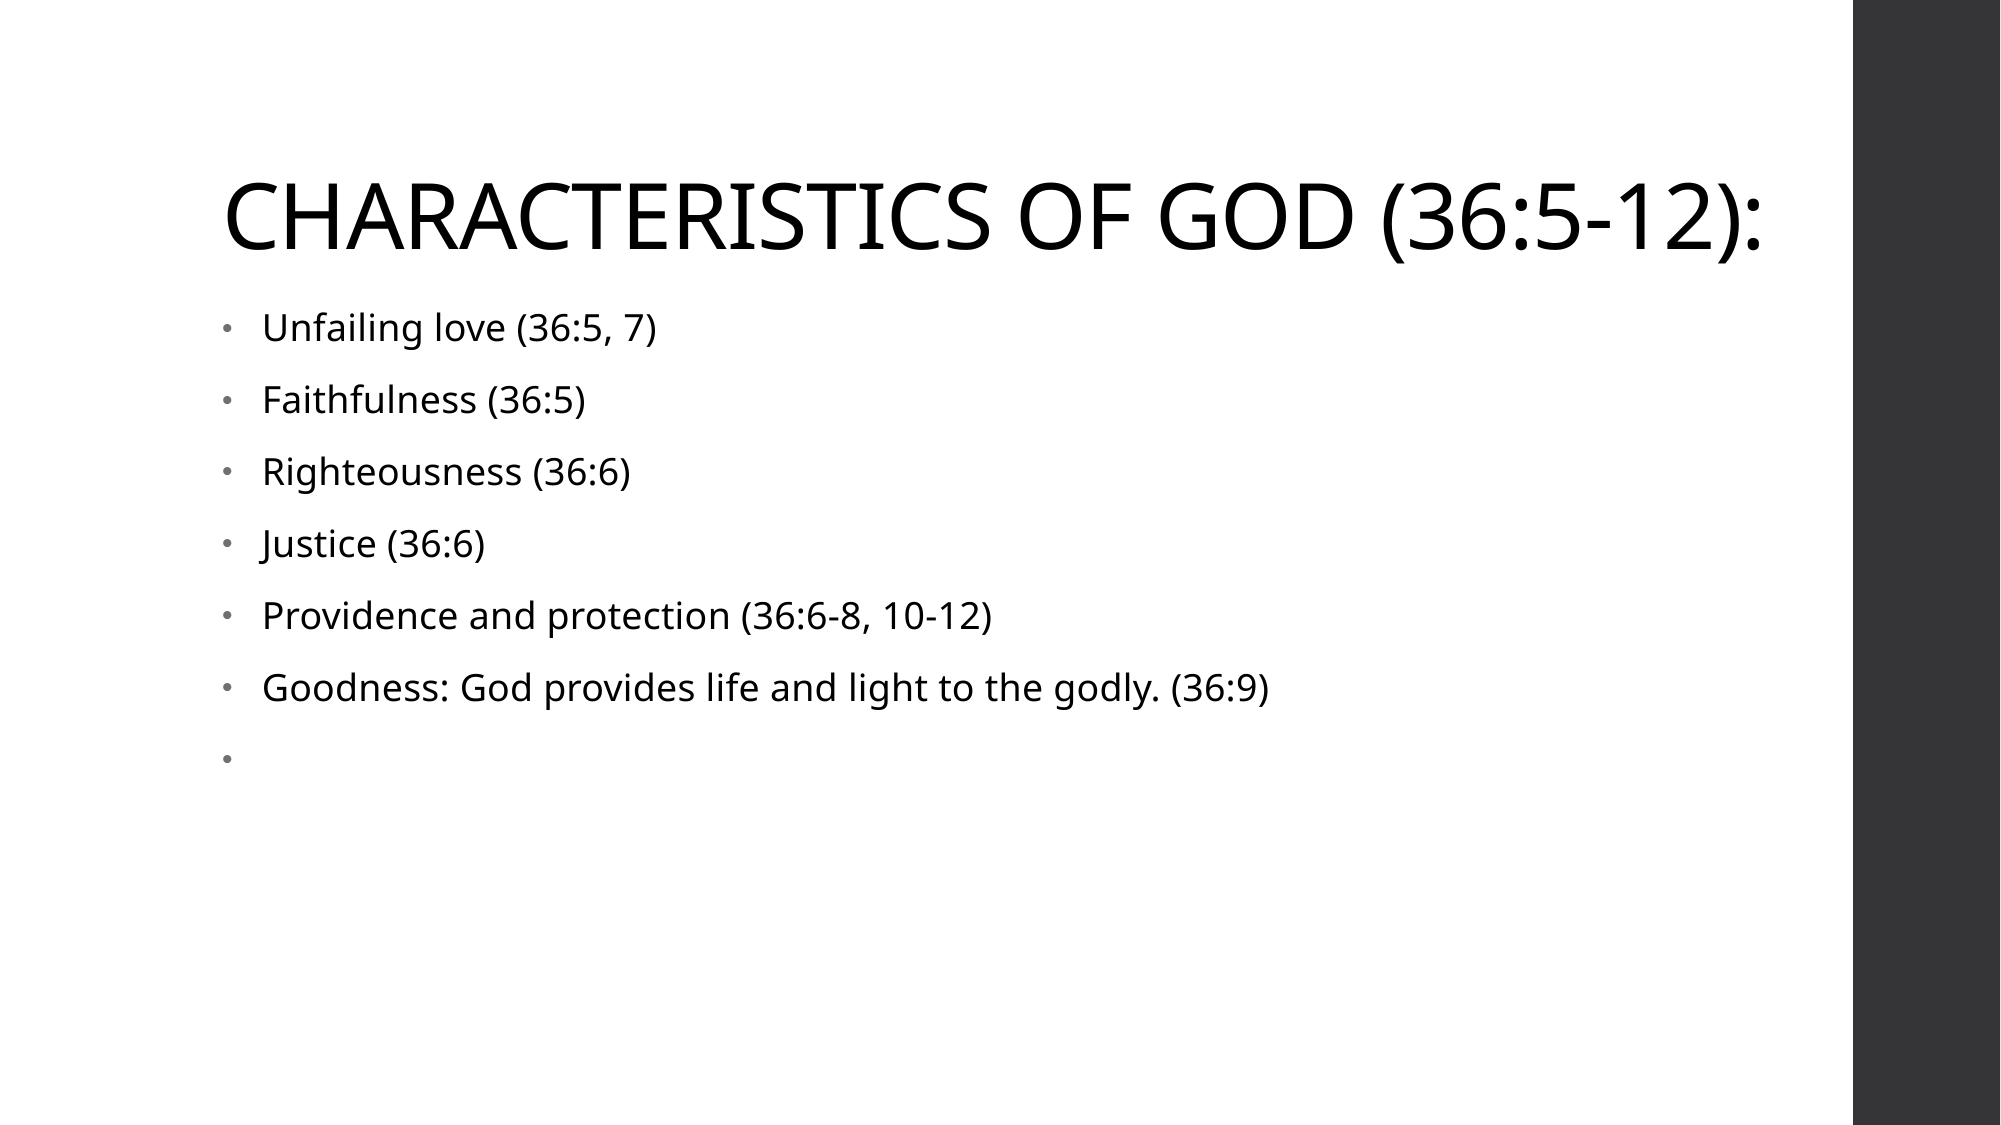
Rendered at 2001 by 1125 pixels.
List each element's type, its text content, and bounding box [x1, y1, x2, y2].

title CHARACTERISTICS OF GOD (36:5-12): [206, 60, 1797, 278]
list Unfailing love (36:5, 7) Faithfulness (36:5) Righteousness (36:6) Justice (36:6) Providence and protection (36:6-8, 10-12) Goodness: God provides life and light to the godly. (36:9) [206, 299, 1617, 1014]
